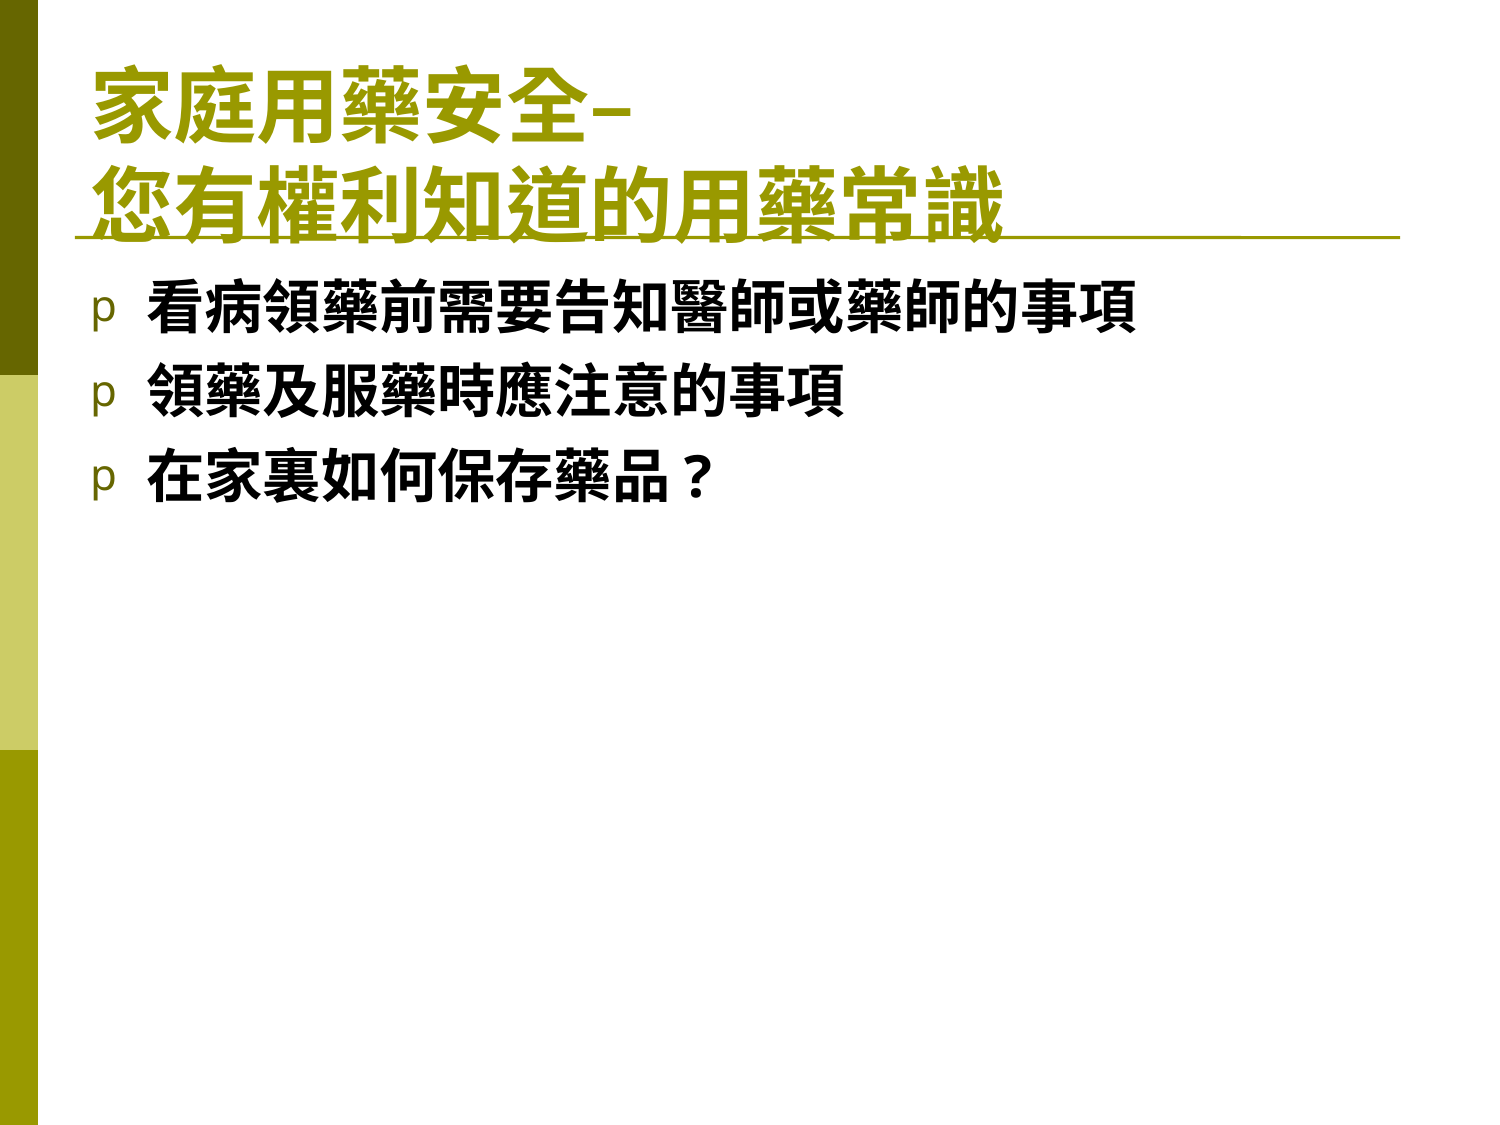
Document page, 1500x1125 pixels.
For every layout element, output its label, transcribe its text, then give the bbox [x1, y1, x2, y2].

list 看病領藥前需要告知醫師或藥師的事項 領藥及服藥時應注意的事項 在家裏如何保存藥品? [75, 262, 1426, 1006]
title 家庭用藥安全– 您有權利知道的用藥常識 [75, 45, 1426, 233]
